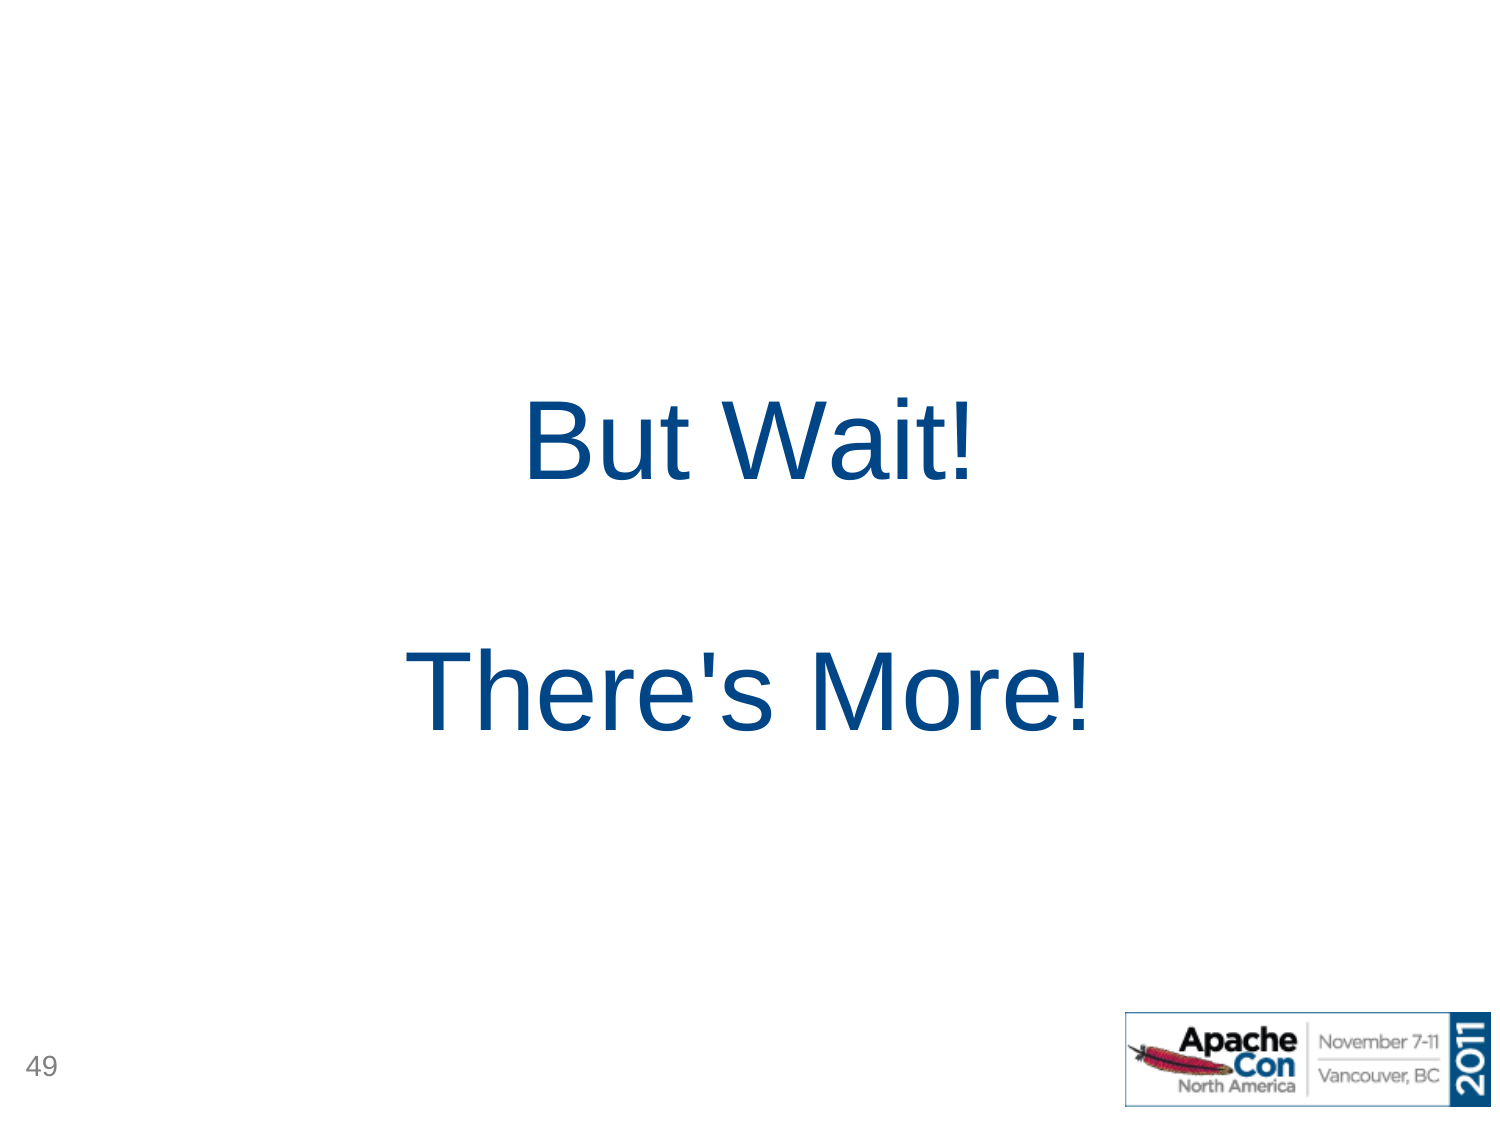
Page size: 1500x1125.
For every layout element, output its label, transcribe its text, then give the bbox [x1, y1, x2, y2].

title But Wait! There's More! [75, 44, 1425, 1088]
picture [1125, 1012, 1491, 1107]
